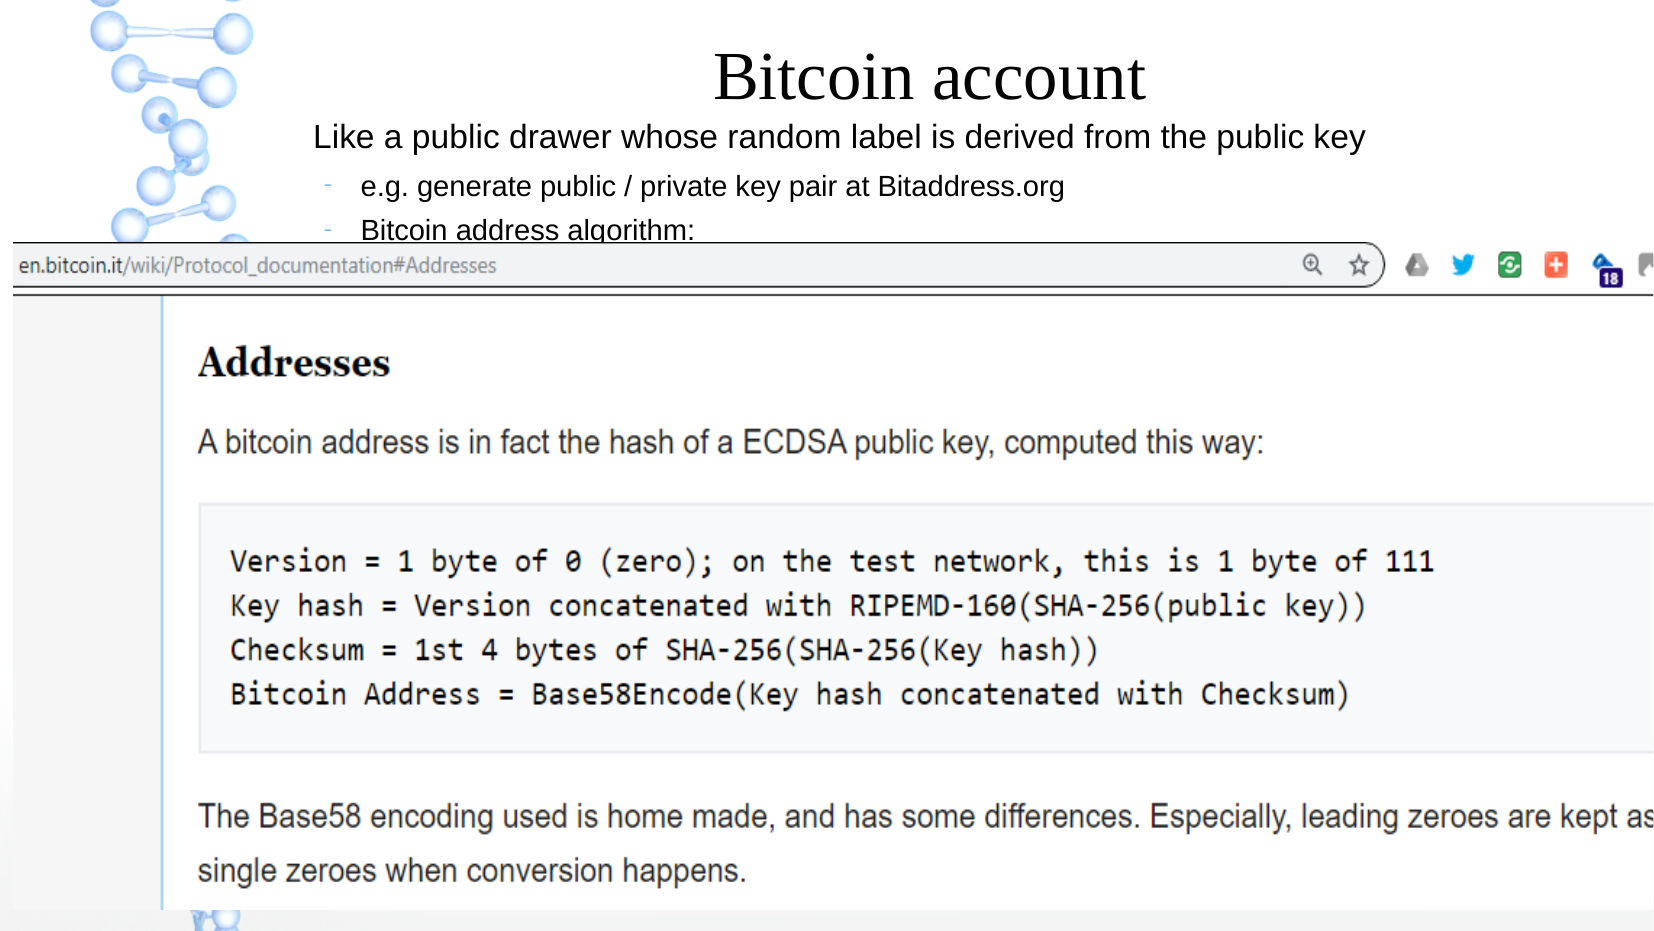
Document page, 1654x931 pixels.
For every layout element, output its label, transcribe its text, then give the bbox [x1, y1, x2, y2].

list Like a public drawer whose random label is derived from the public key e.g. generate public / private key pair at Bitaddress.org Bitcoin address algorithm: [265, 118, 1619, 242]
title Bitcoin account [265, 35, 1595, 118]
picture [0, 0, 1654, 931]
